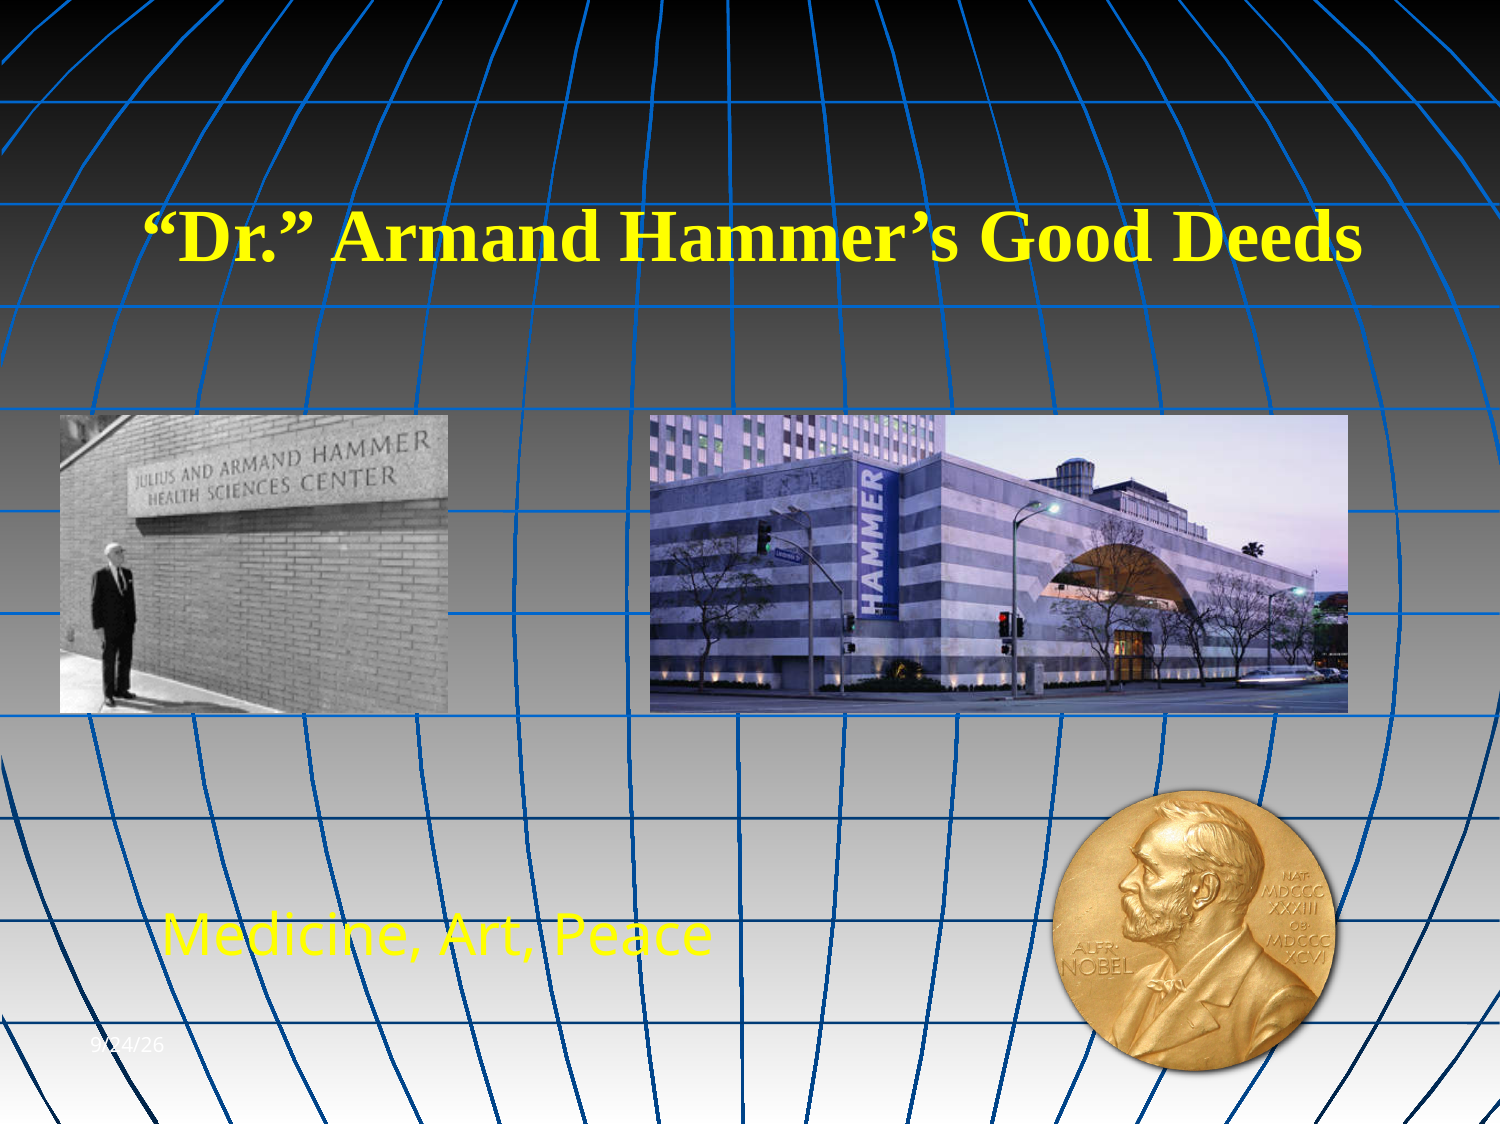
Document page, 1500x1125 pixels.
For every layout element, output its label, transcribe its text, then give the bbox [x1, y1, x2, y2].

picture [60, 415, 448, 713]
slide_number 6/27/17 [75, 1024, 425, 1100]
text_box Medicine, Art, Peace [62, 889, 813, 975]
picture [650, 415, 1348, 713]
title “Dr.” Armand Hammer’s Good Deeds [75, 149, 1450, 313]
picture [1045, 783, 1348, 1082]
